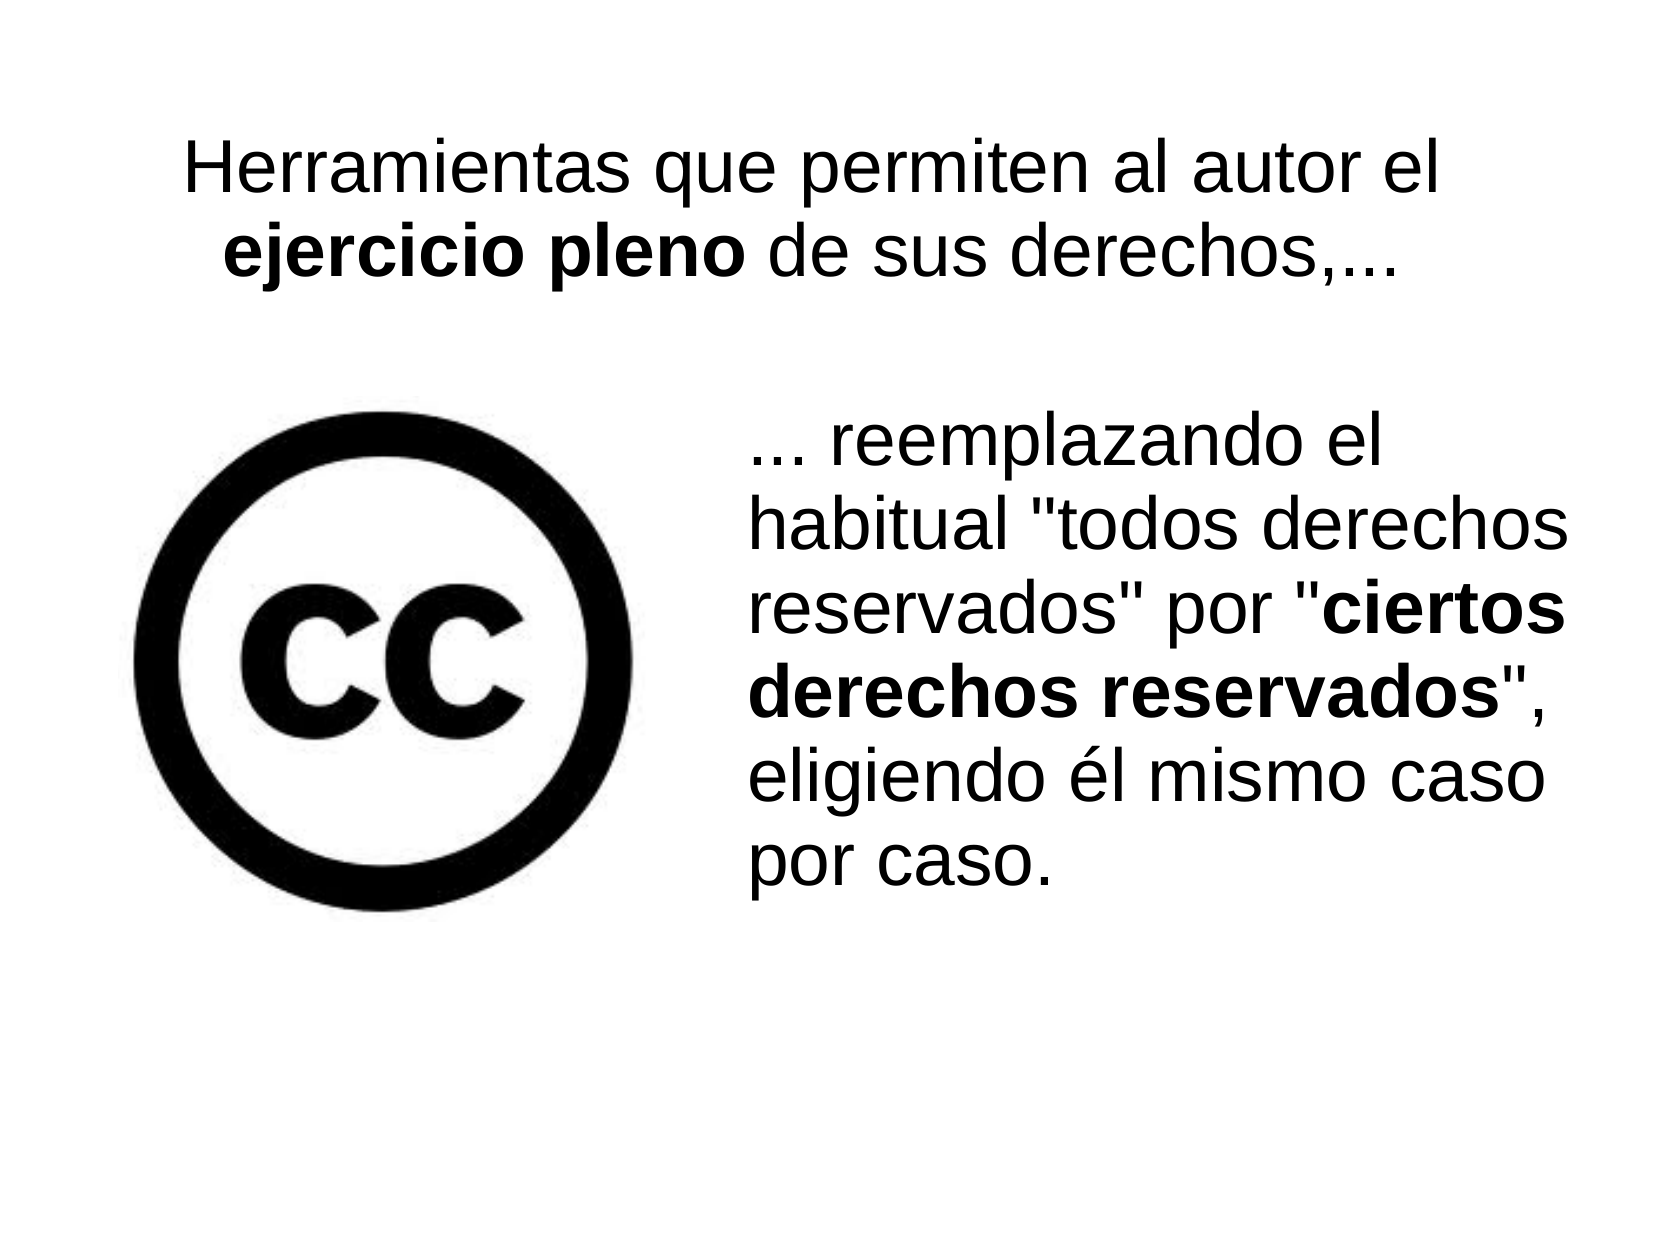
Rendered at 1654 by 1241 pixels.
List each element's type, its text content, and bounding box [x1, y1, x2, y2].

picture [118, 396, 650, 922]
text_box Herramientas que permiten al autor el ejercicio pleno de sus derechos,... [29, 117, 1595, 308]
text_box ... reemplazando el habitual "todos derechos reservados" por "ciertos derechos reservados", eligiendo él mismo caso por caso. [732, 389, 1595, 1123]
